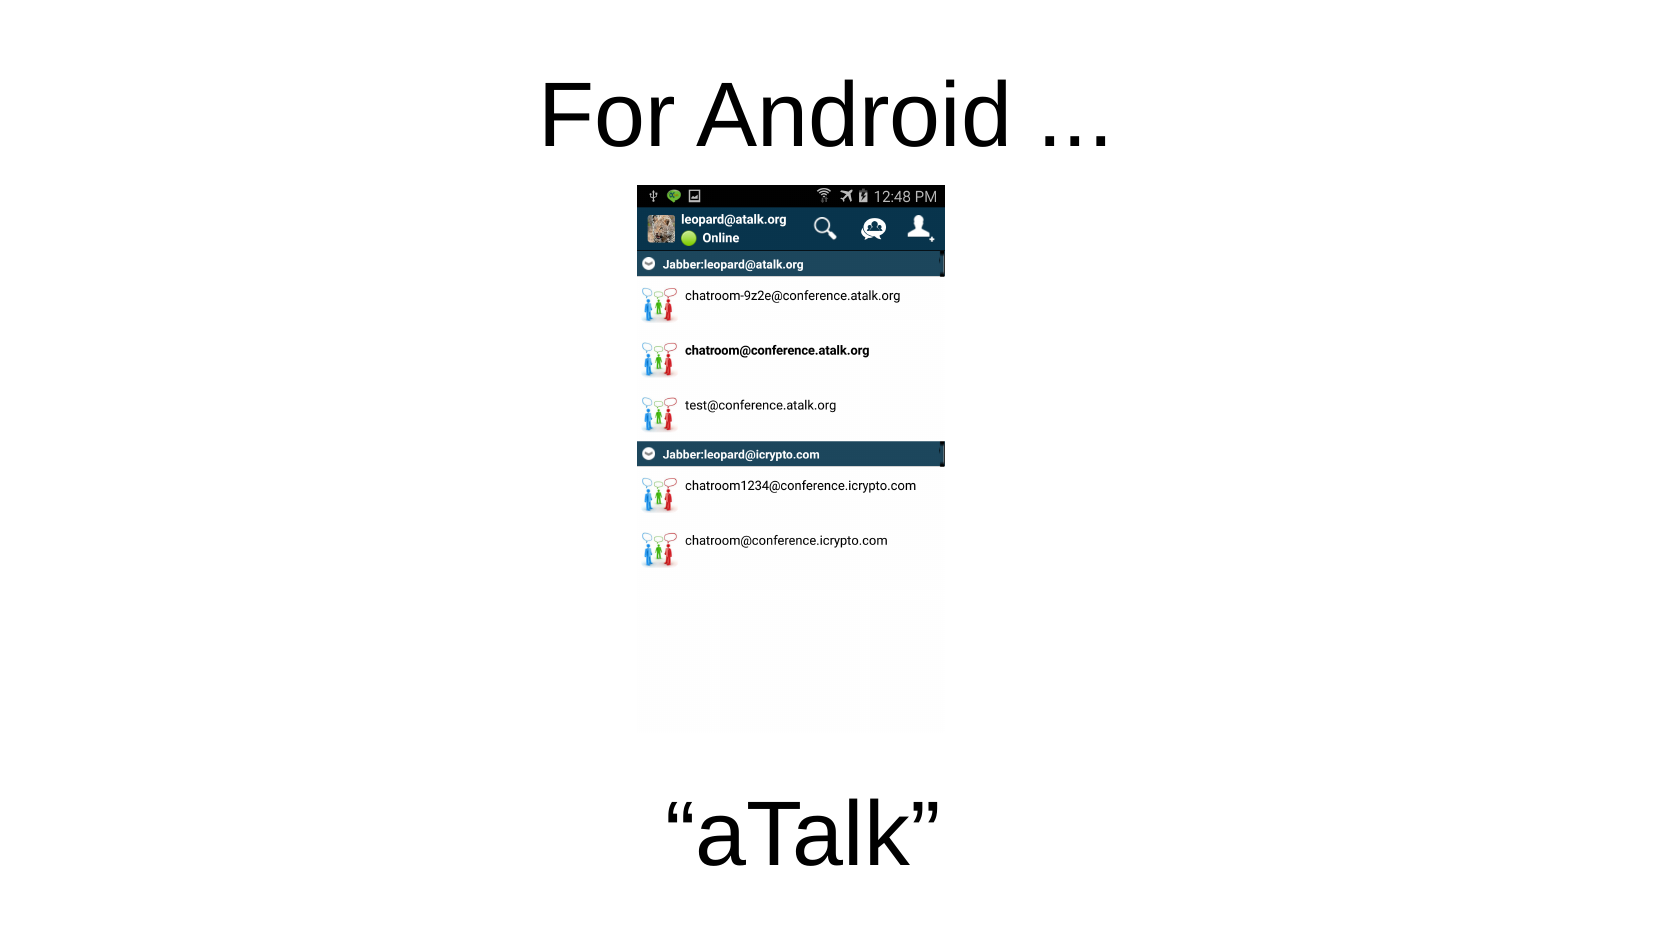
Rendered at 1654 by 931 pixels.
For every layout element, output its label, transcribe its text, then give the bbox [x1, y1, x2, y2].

picture [637, 185, 945, 733]
title “aTalk” [59, 755, 1548, 912]
title For Android ... [82, 37, 1571, 193]
